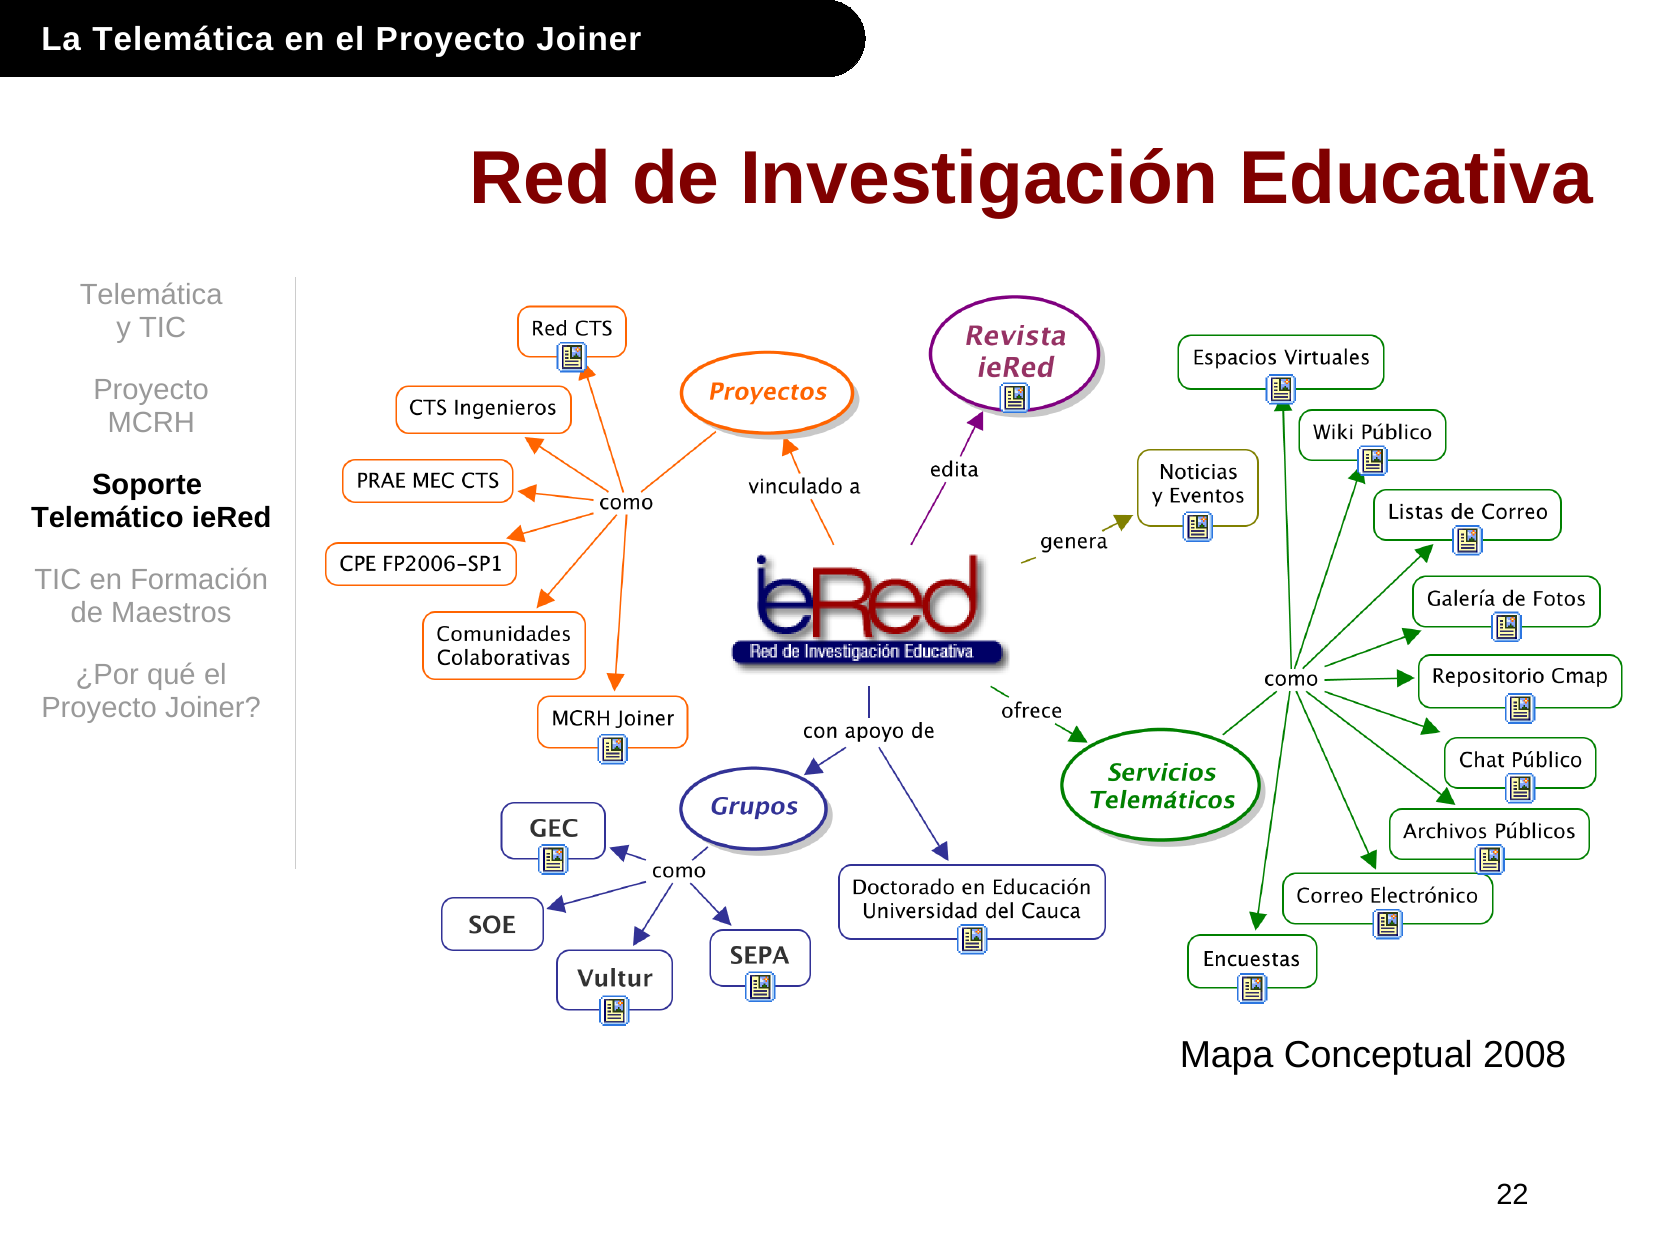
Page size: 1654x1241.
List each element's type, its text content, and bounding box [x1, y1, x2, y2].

text_box Mapa Conceptual 2008 [1127, 1033, 1619, 1093]
picture [324, 294, 1625, 1029]
title Red de Investigación Educativa [118, 118, 1595, 237]
list Telemática y TIC Proyecto MCRH Soporte Telemático ieRed TIC en Formación de Maestros ¿Por qué el Proyecto Joiner? [18, 277, 285, 862]
